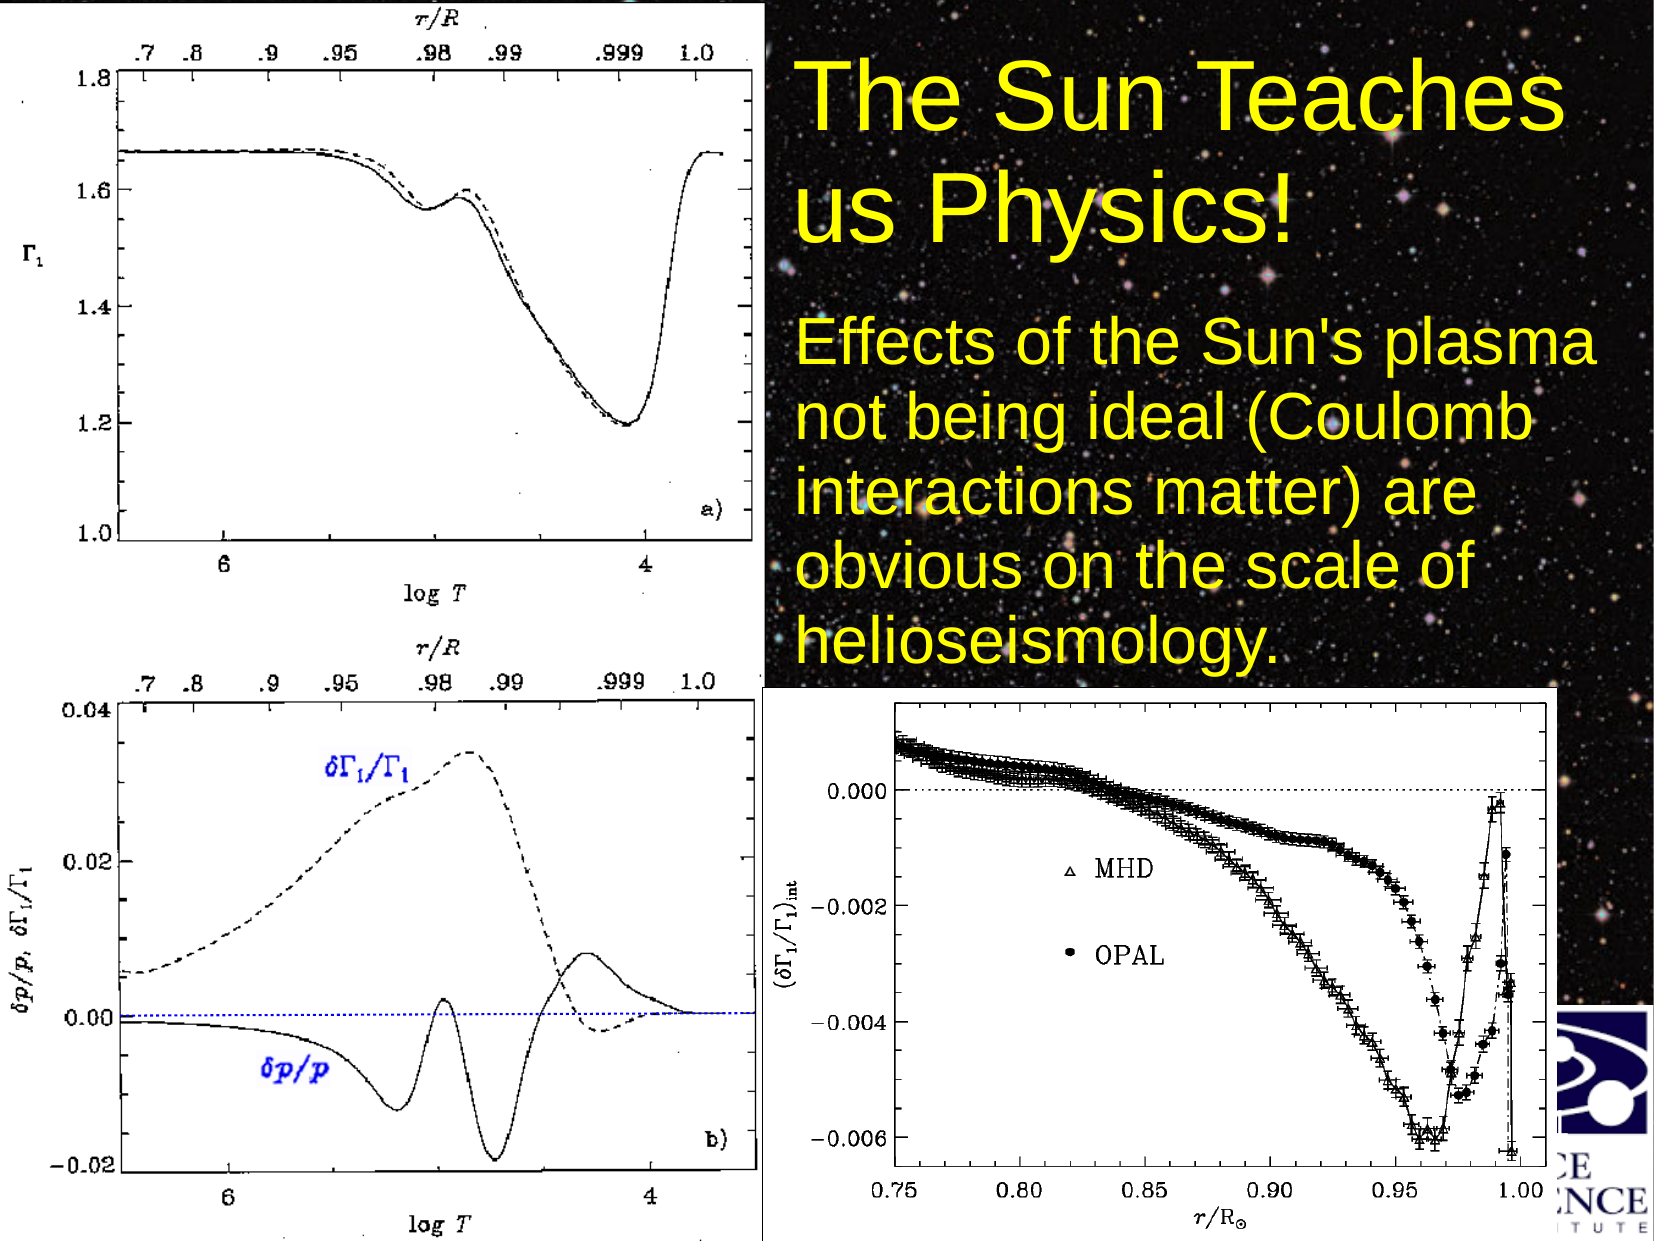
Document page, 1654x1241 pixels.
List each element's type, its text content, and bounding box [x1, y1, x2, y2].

picture [0, 0, 1654, 1241]
title The Sun Teaches us Physics! [792, 24, 1596, 280]
title Effects of the Sun's plasma not being ideal (Coulomb interactions matter) are obvious on the scale of helioseismology. [794, 305, 1601, 677]
